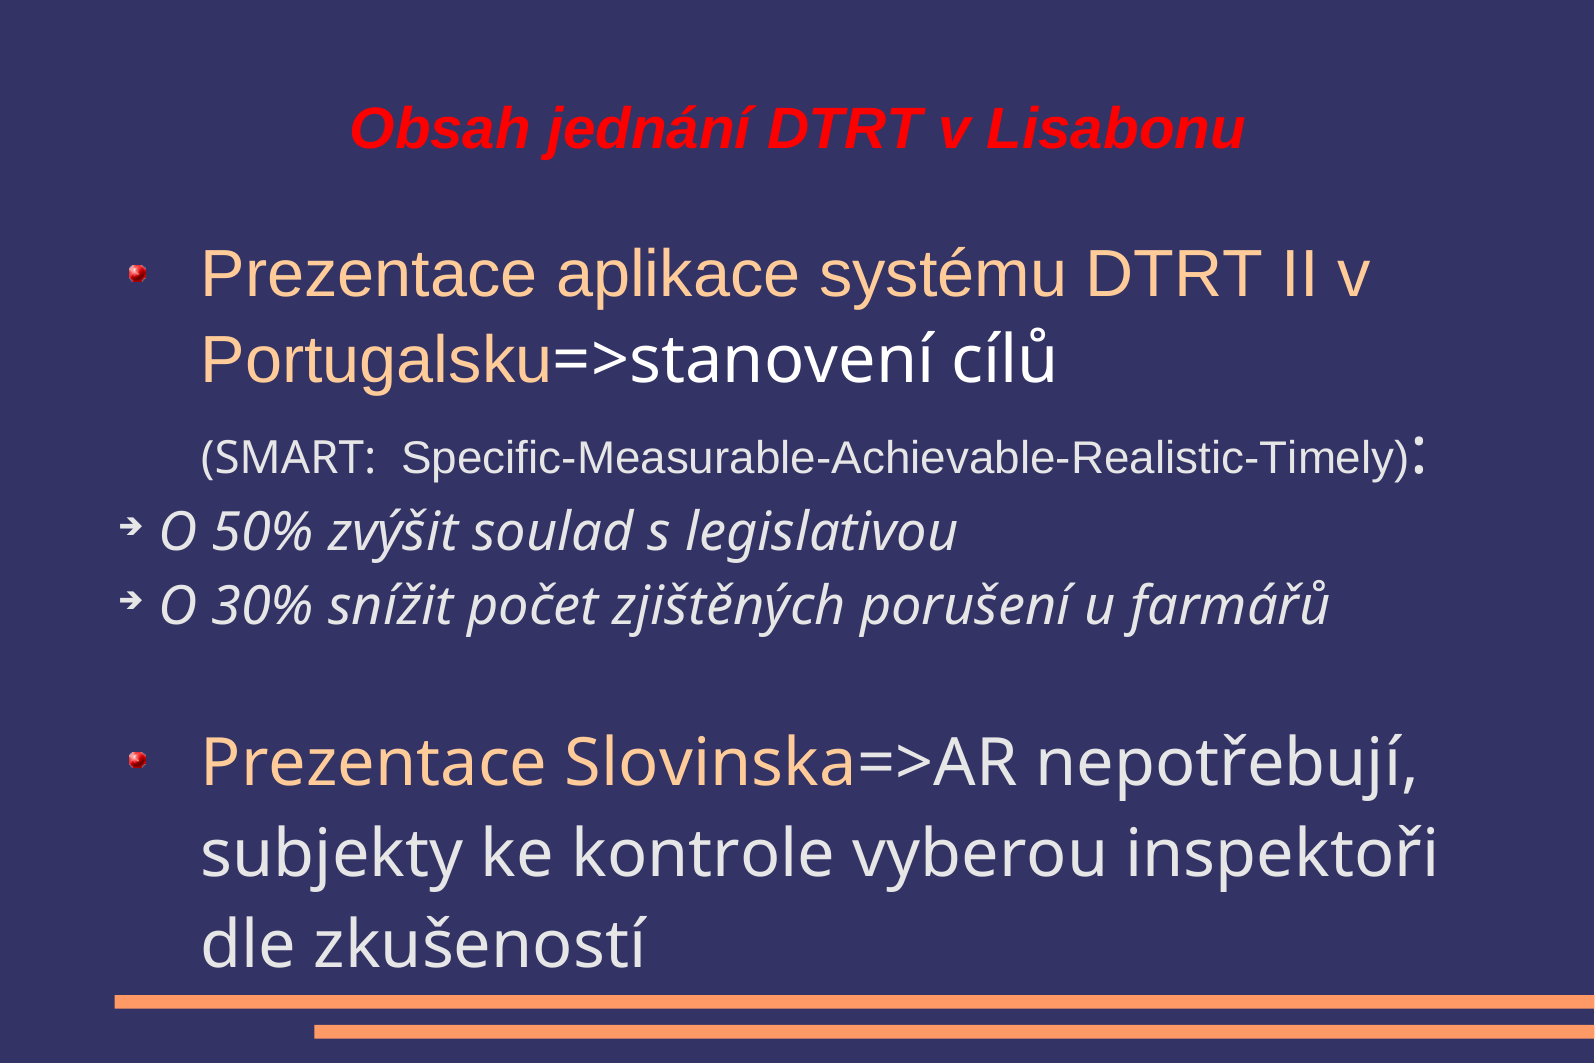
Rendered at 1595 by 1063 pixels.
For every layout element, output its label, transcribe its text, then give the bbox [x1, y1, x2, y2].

list Prezentace aplikace systému DTRT II v Portugalsku=>stanovení cílů (SMART: Specific-Measurable-Achievable-Realistic-Timely): O 50% zvýšit soulad s legislativou O 30% snížit počet zjištěných porušení u farmářů Prezentace Slovinska=>AR nepotřebují, subjekty ke kontrole vyberou inspektoři dle zkušeností [118, 236, 1460, 911]
title Obsah jednání DTRT v Lisabonu [117, 39, 1479, 218]
